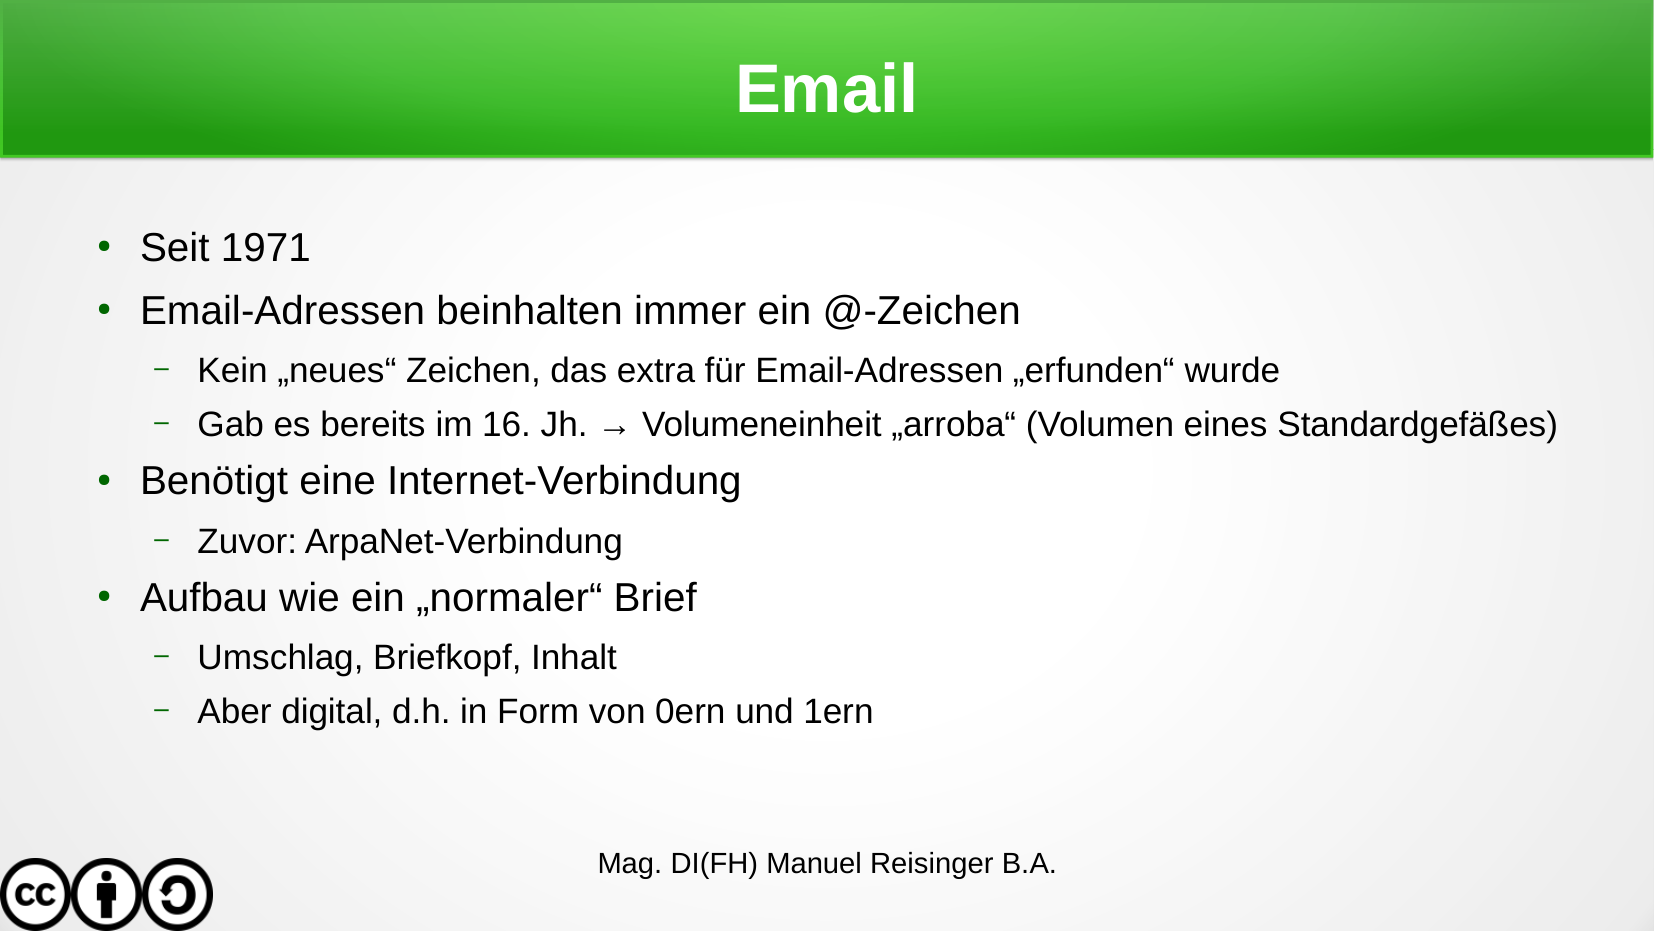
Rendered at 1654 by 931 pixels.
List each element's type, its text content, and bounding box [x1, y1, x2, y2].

list Seit 1971 Email-Adressen beinhalten immer ein @-Zeichen Kein „neues“ Zeichen, das extra für Email-Adressen „erfunden“ wurde Gab es bereits im 16. Jh. → Volumeneinheit „arroba“ (Volumen eines Standardgefäßes) Benötigt eine Internet-Verbindung Zuvor: ArpaNet-Verbindung Aufbau wie ein „normaler“ Brief Umschlag, Briefkopf, Inhalt Aber digital, d.h. in Form von 0ern und 1ern [82, 224, 1571, 764]
picture [0, 858, 213, 931]
title Email [82, 35, 1571, 142]
